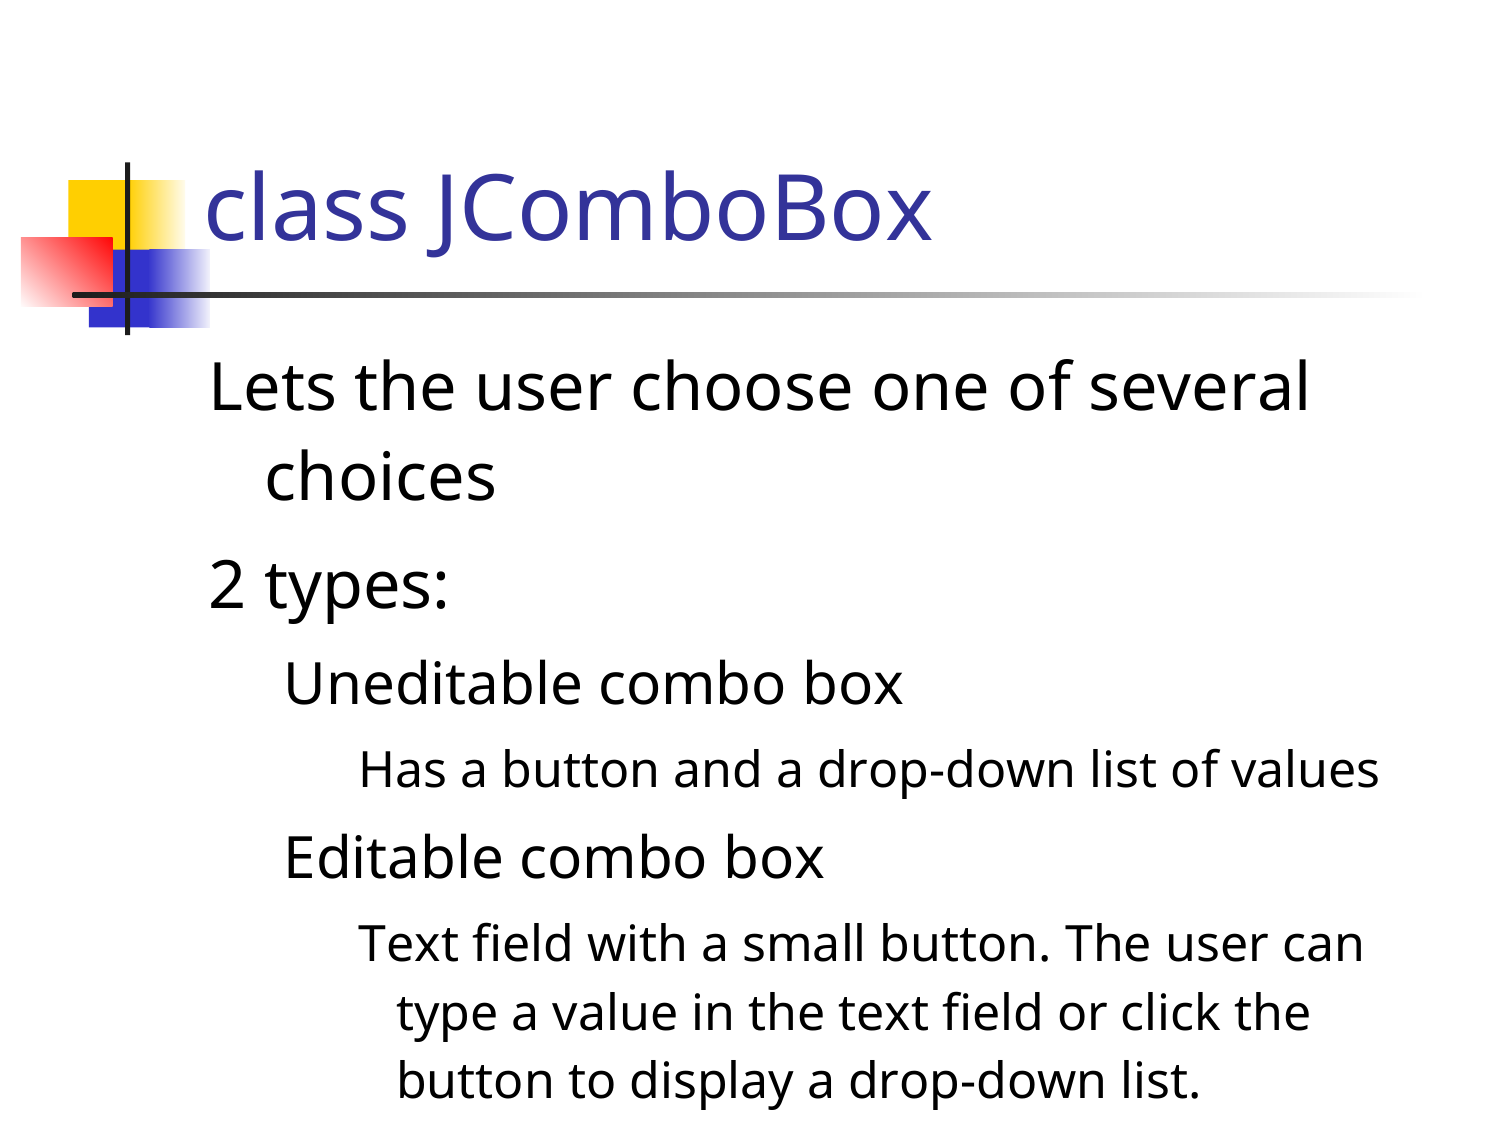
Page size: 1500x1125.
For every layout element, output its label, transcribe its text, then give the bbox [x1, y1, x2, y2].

title class JComboBox [188, 35, 1468, 276]
list Lets the user choose one of several choices 2 types: Uneditable combo box Has a button and a drop-down list of values Editable combo box Text field with a small button. The user can type a value in the text field or click the button to display a drop-down list. [193, 331, 1469, 1043]
